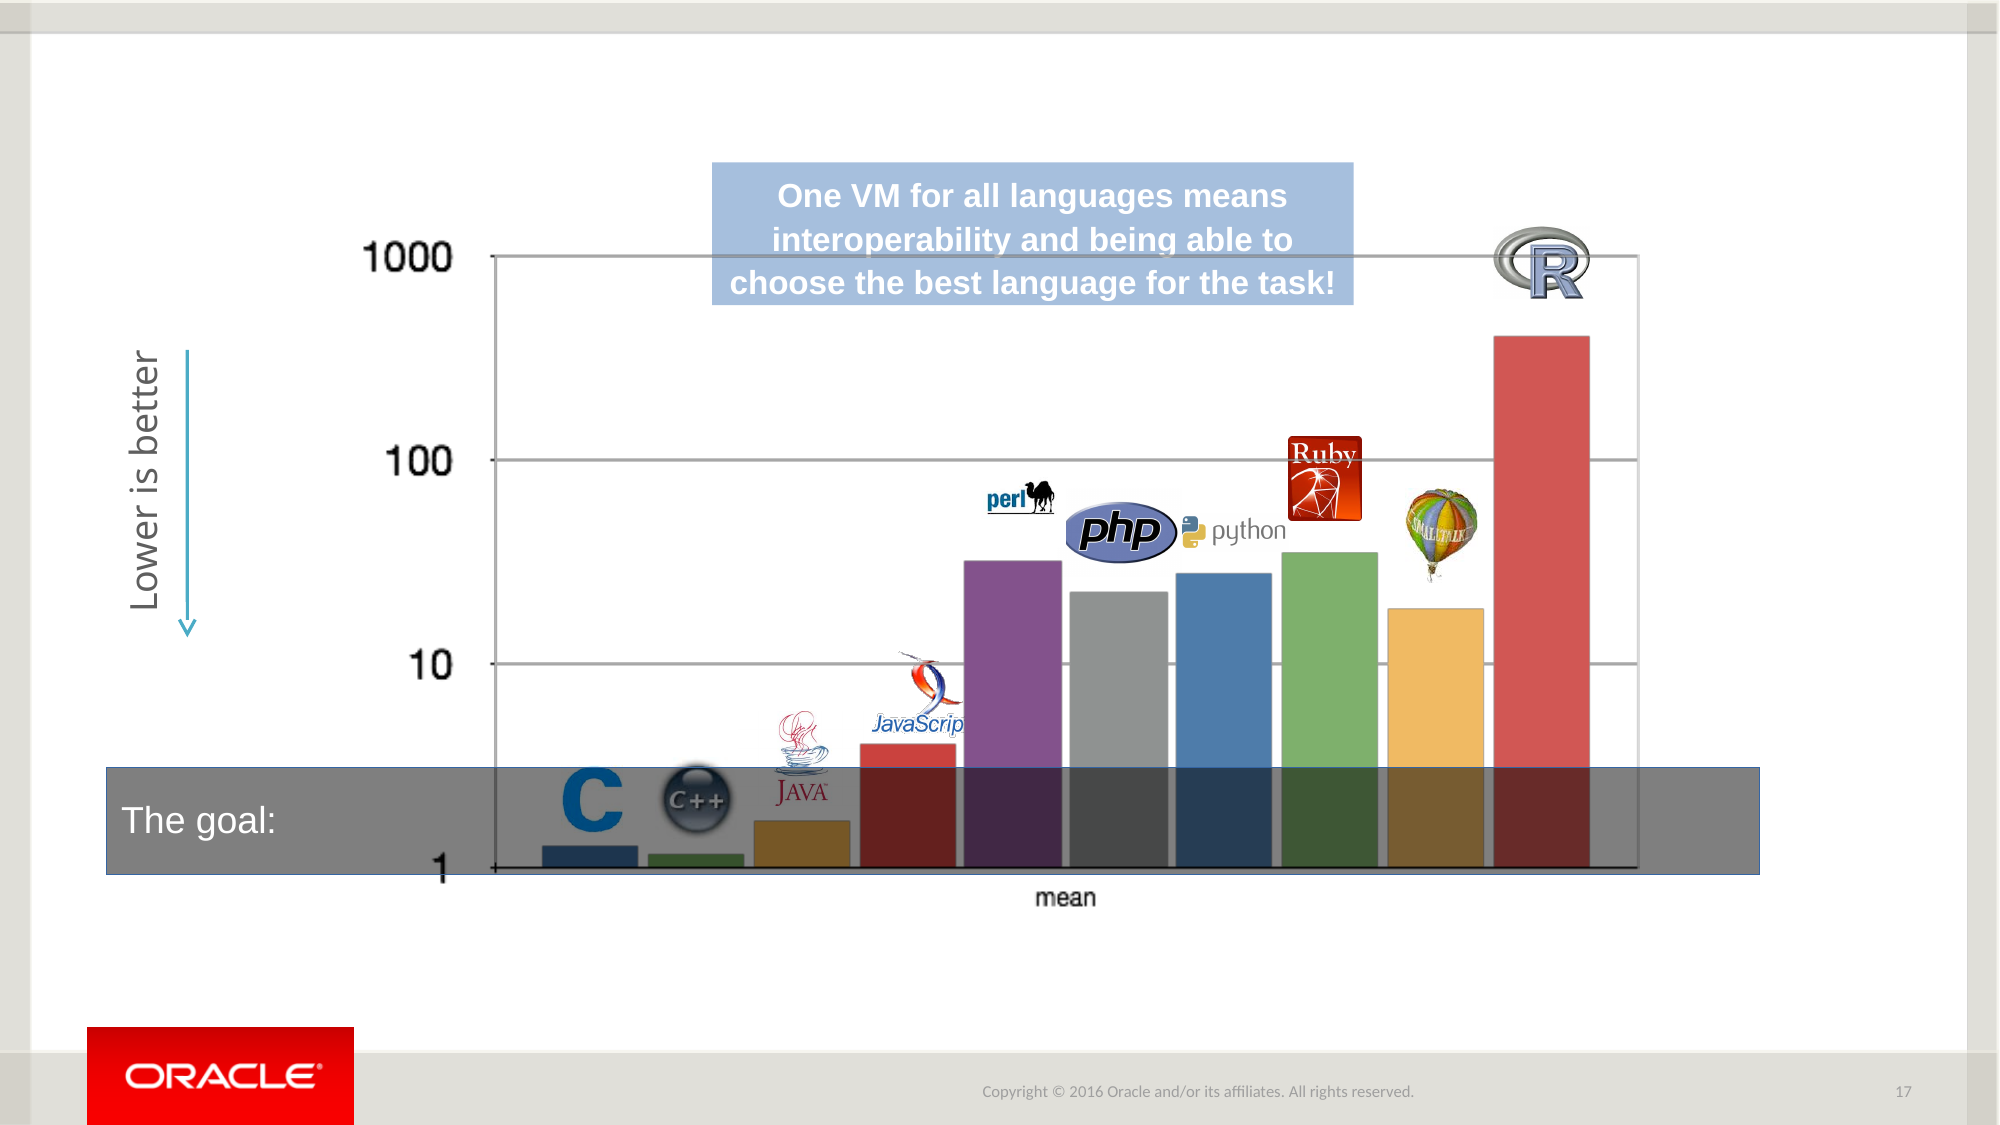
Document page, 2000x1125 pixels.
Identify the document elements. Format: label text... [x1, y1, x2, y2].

picture [360, 162, 1640, 767]
picture [360, 875, 1640, 913]
text_box <number> [1849, 1075, 1913, 1106]
text_box Lower is better [124, 325, 188, 638]
text_box The goal: [106, 767, 1760, 875]
picture [87, 1027, 354, 1125]
